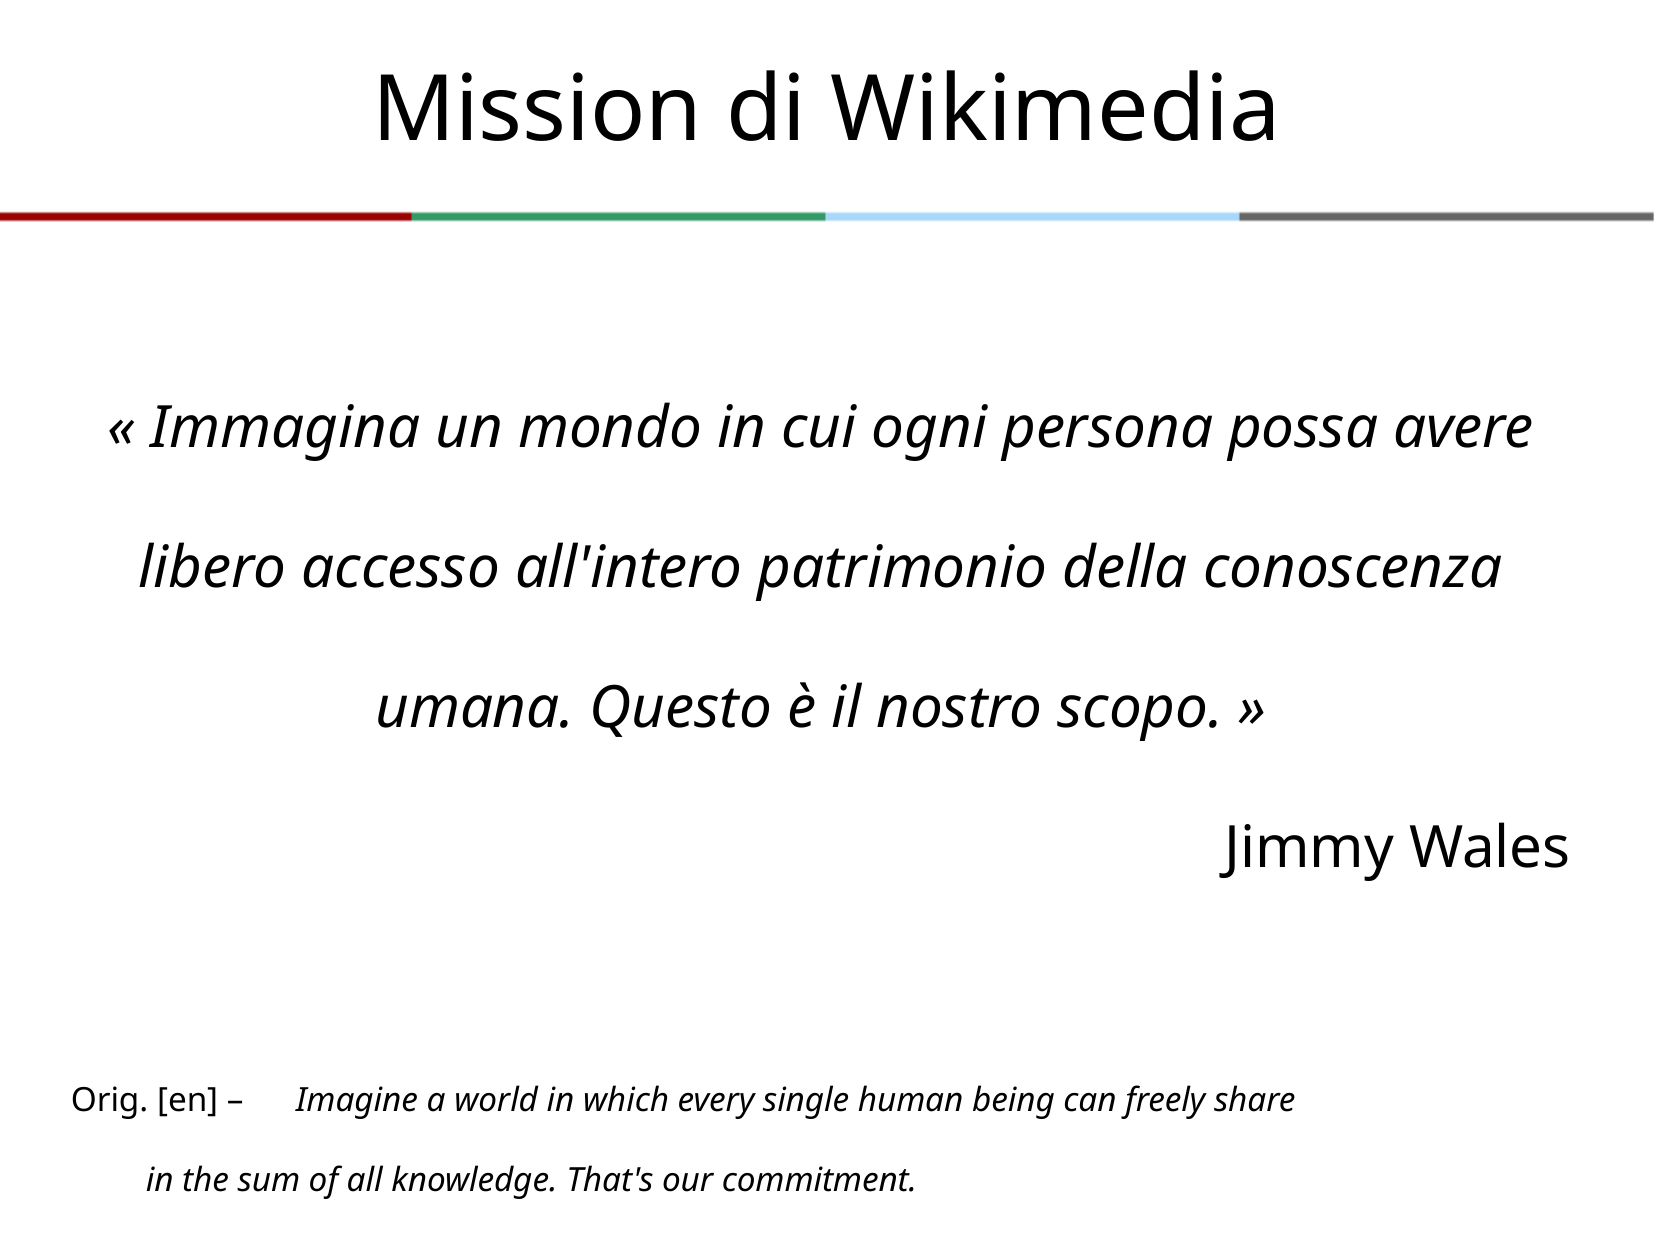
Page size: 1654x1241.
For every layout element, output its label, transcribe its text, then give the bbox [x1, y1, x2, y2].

picture [0, 200, 1654, 235]
text_box « Immagina un mondo in cui ogni persona possa avere libero accesso all'intero patrimonio della conoscenza umana. Questo è il nostro scopo. » Jimmy Wales Orig. [en] – Imagine a world in which every single human being can freely share in the sum of all knowledge. That's our commitment. [70, 318, 1583, 1170]
text_box Mission di Wikimedia [82, 0, 1571, 200]
